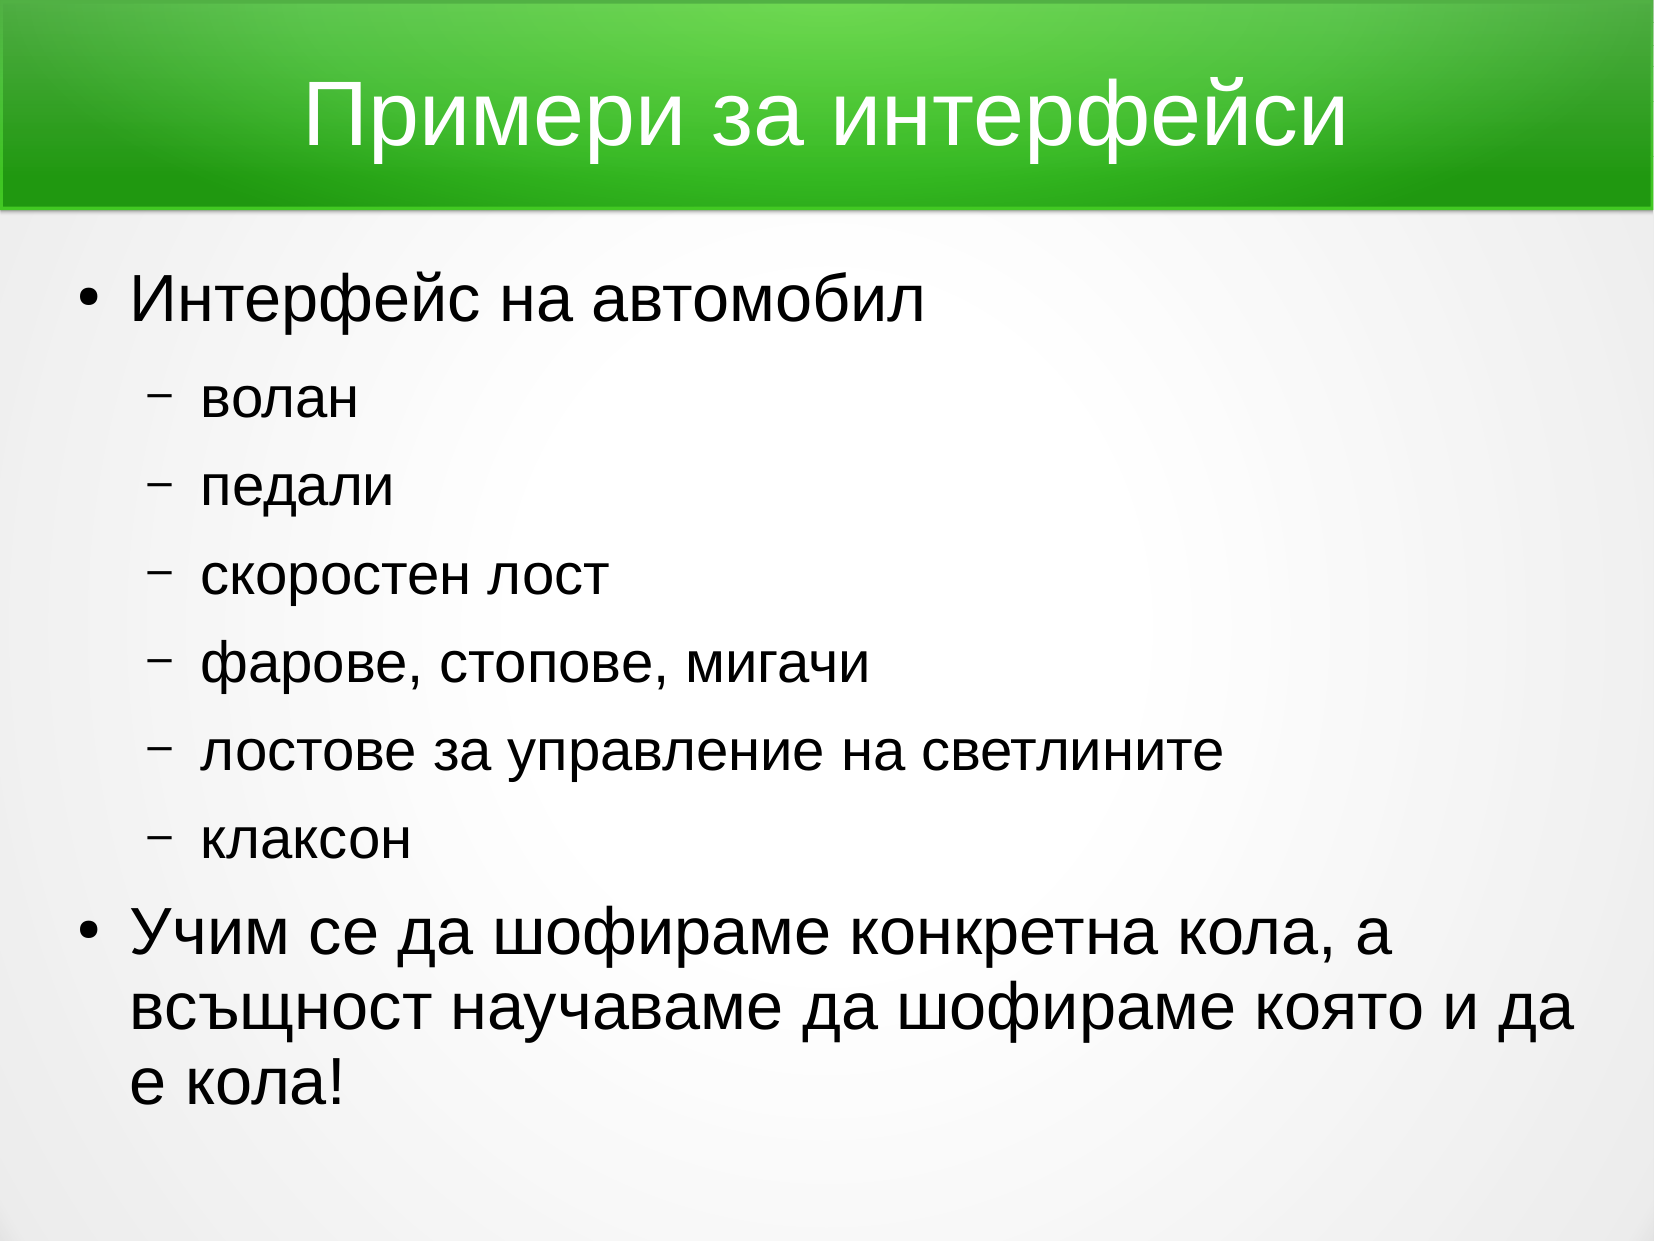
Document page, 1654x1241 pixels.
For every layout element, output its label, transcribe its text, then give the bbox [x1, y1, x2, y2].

list Интерфейс на автомобил волан педали скоростен лост фарове, стопове, мигачи лостове за управление на светлините клаксон Учим се да шофираме конкретна кола, а всъщност научаваме да шофираме която и да е кола! [59, 261, 1595, 1182]
title Примери за интерфейси [82, 49, 1571, 179]
